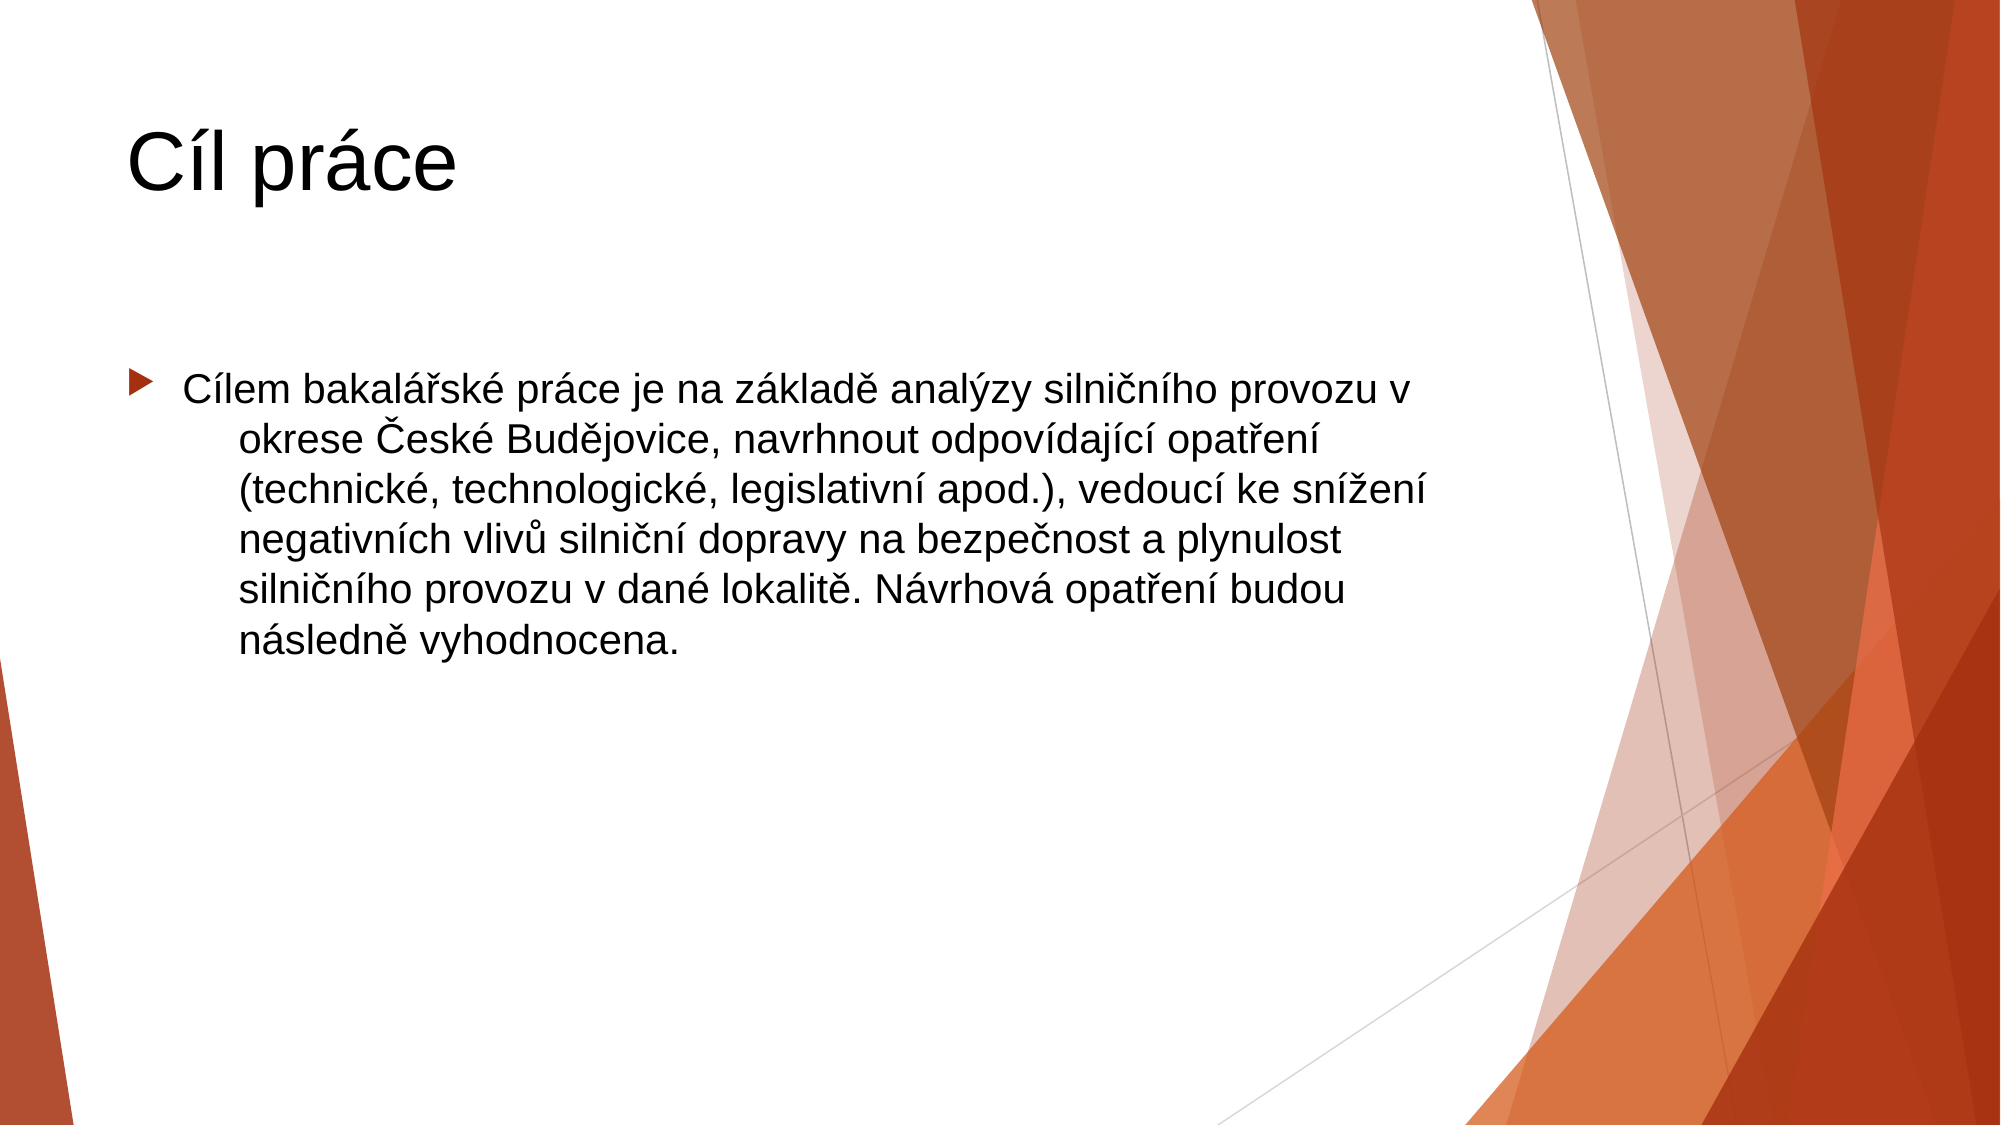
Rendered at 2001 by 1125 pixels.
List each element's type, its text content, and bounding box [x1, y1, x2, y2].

title Cíl práce [111, 99, 1522, 317]
list Cílem bakalářské práce je na základě analýzy silničního provozu v okrese České Budějovice, navrhnout odpovídající opatření (technické, technologické, legislativní apod.), vedoucí ke snížení negativních vlivů silniční dopravy na bezpečnost a plynulost silničního provozu v dané lokalitě. Návrhová opatření budou následně vyhodnocena. [111, 354, 1522, 992]
